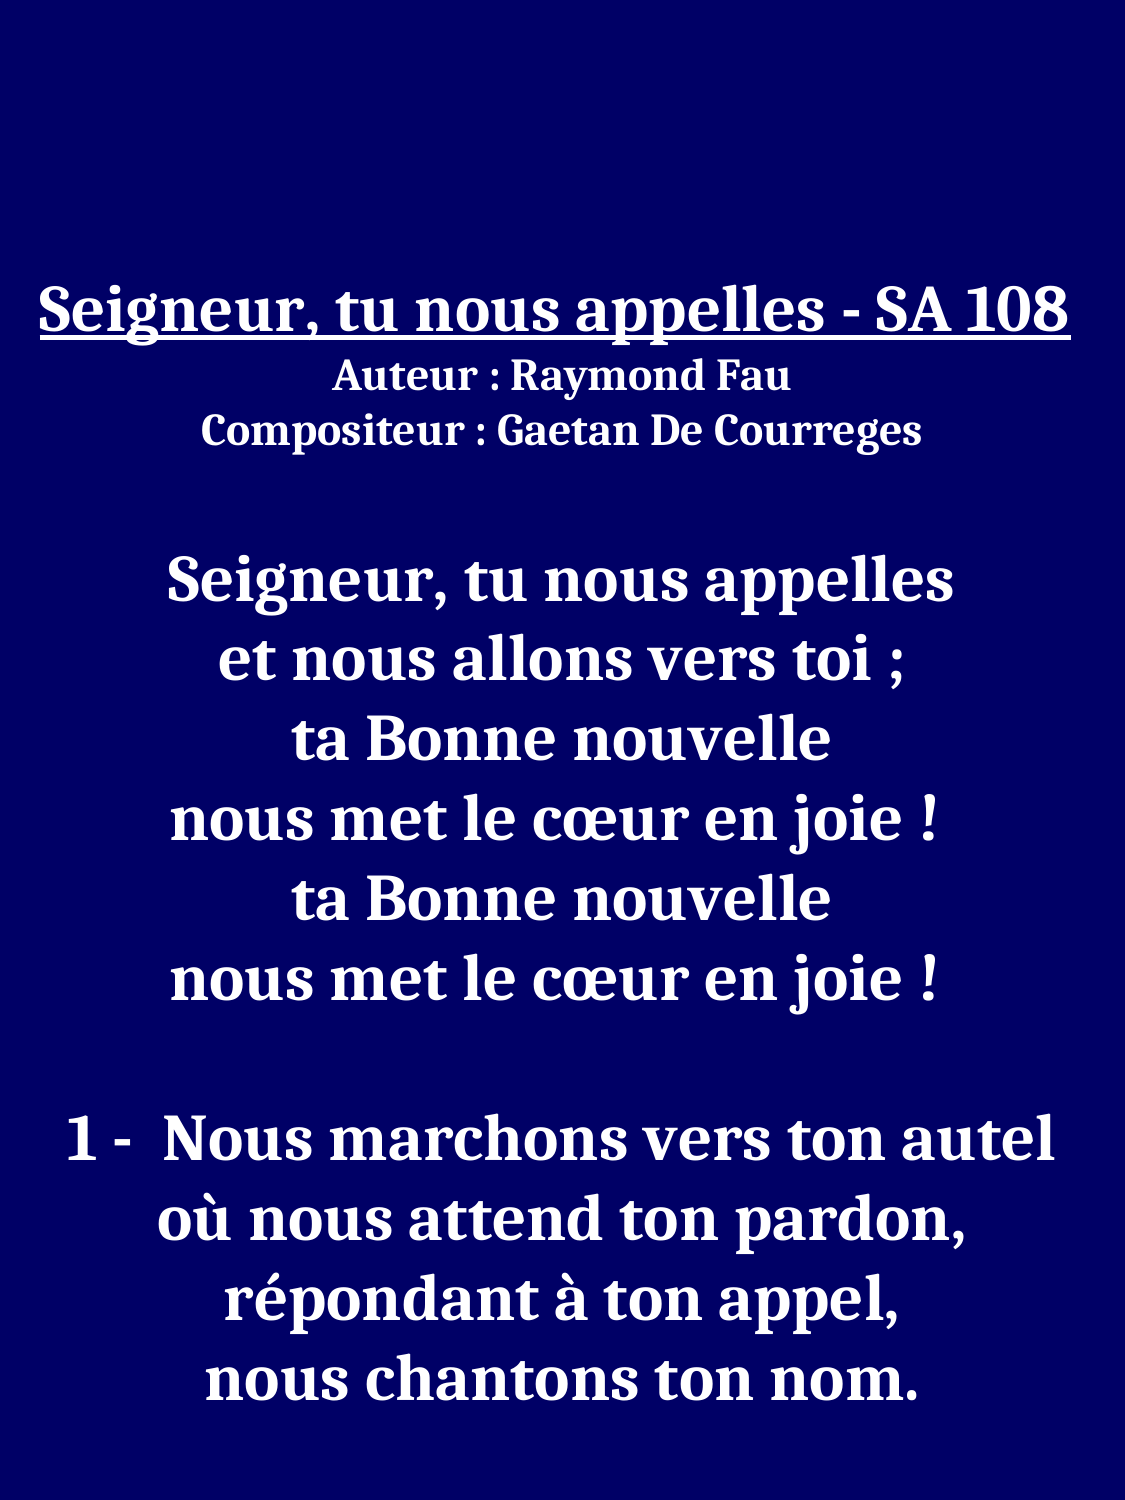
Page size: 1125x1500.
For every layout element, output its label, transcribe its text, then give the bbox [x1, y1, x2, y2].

text_box Seigneur, tu nous appelles - SA 108 Auteur : Raymond Fau Compositeur : Gaetan De Courreges Seigneur, tu nous appelles et nous allons vers toi ; ta Bonne nouvelle nous met le cœur en joie ! ta Bonne nouvelle nous met le cœur en joie ! 1 - Nous marchons vers ton autel où nous attend ton pardon, répondant à ton appel, nous chantons ton nom. [0, 256, 1125, 1422]
